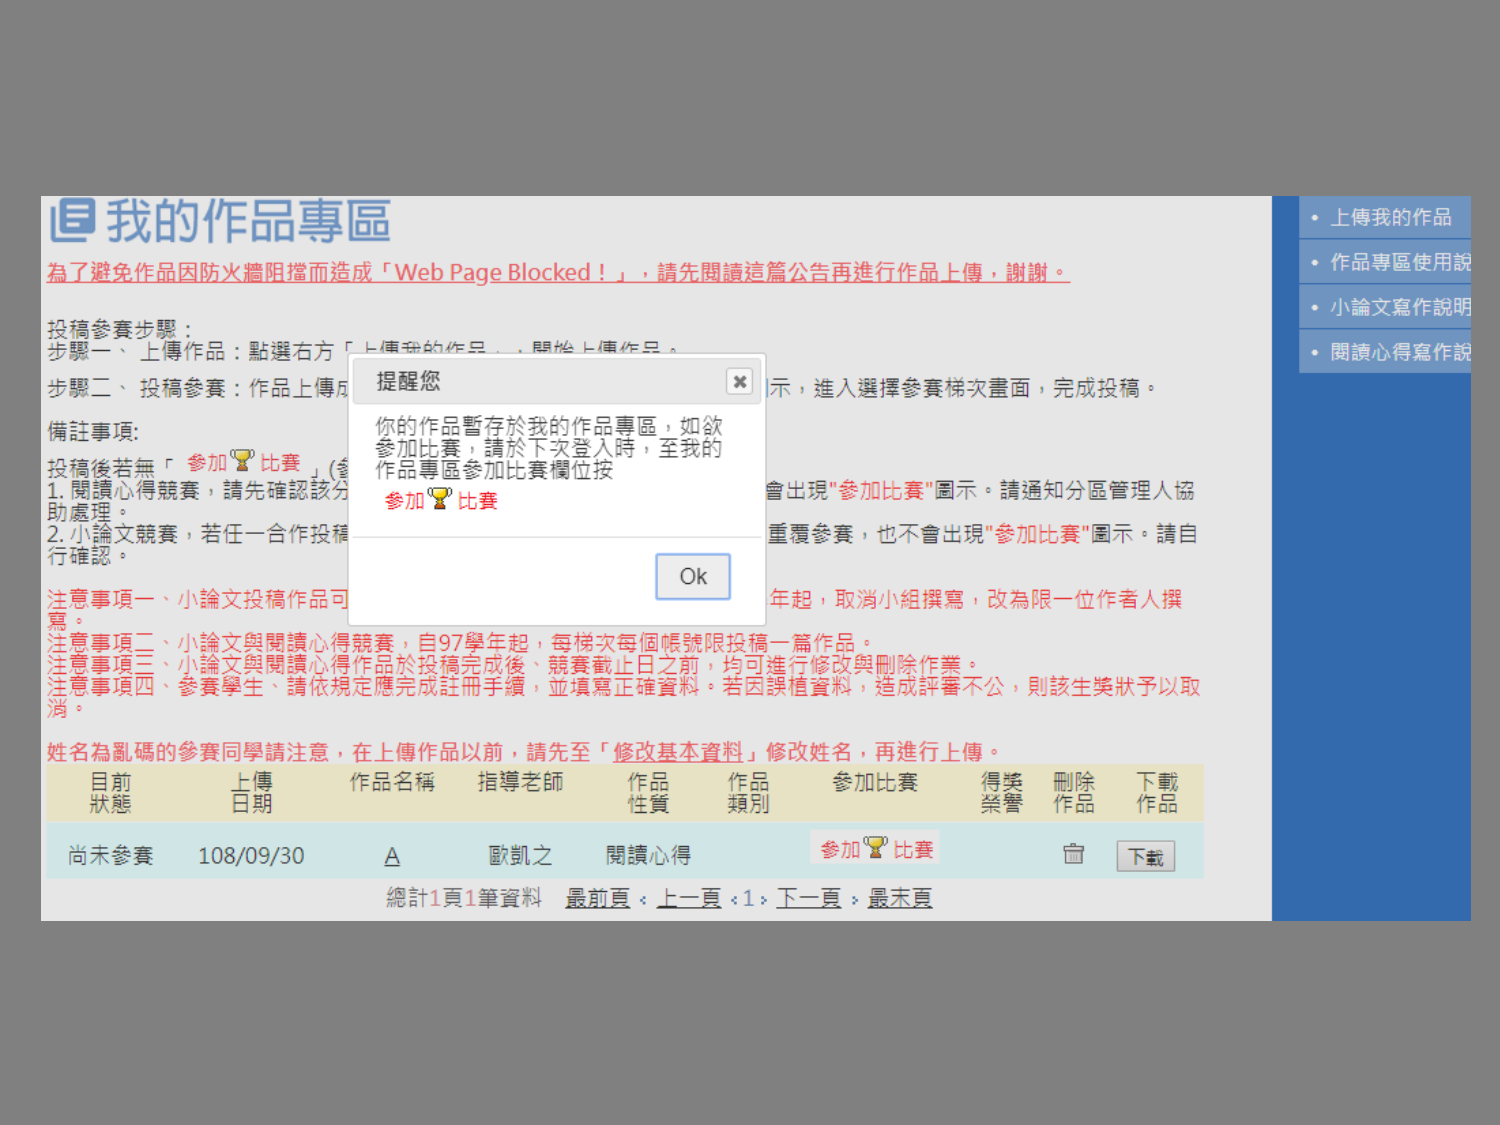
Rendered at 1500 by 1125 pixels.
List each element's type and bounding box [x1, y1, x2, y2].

picture [41, 196, 1471, 921]
